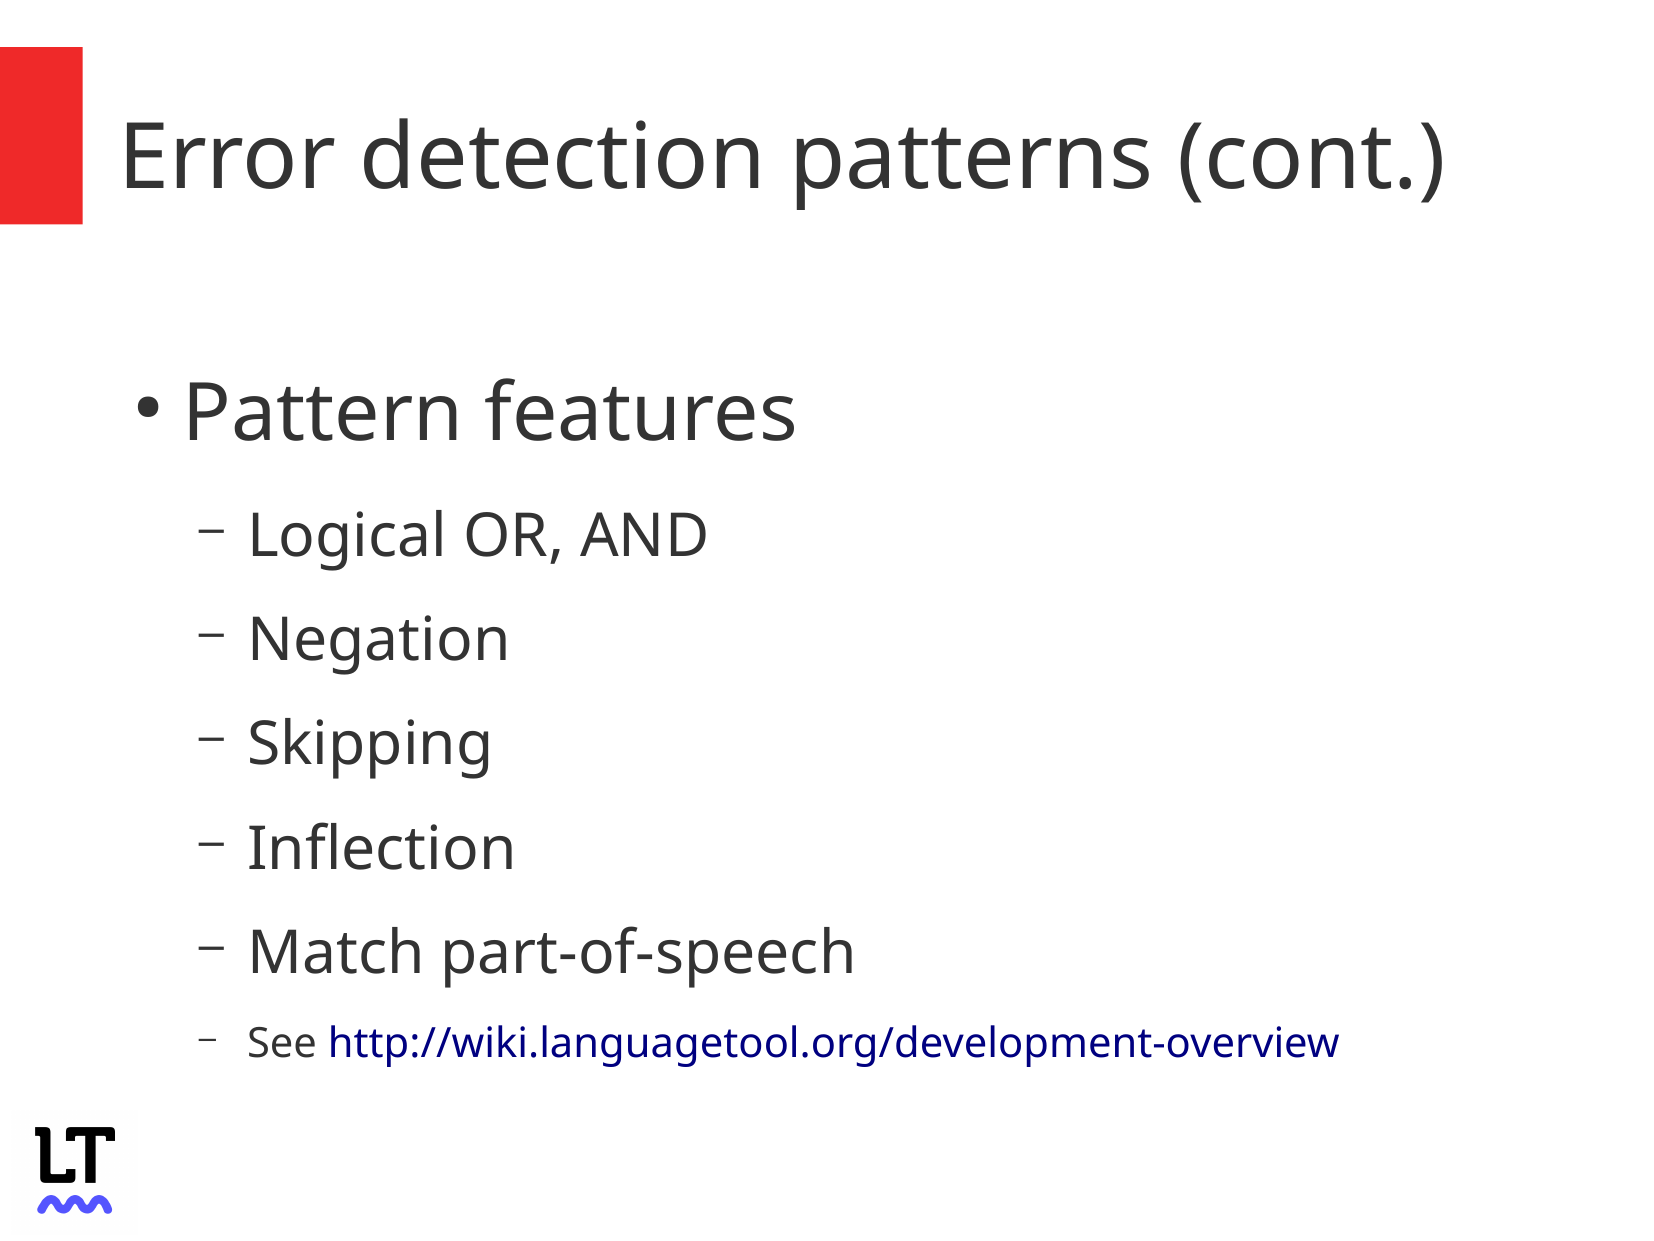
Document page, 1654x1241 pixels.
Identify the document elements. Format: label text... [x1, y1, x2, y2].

title Error detection patterns (cont.) [118, 49, 1571, 257]
list Pattern features Logical OR, AND Negation Skipping Inflection Match part-of-speech See http://wiki.languagetool.org/development-overview [118, 354, 1536, 1074]
picture [11, 1110, 138, 1235]
